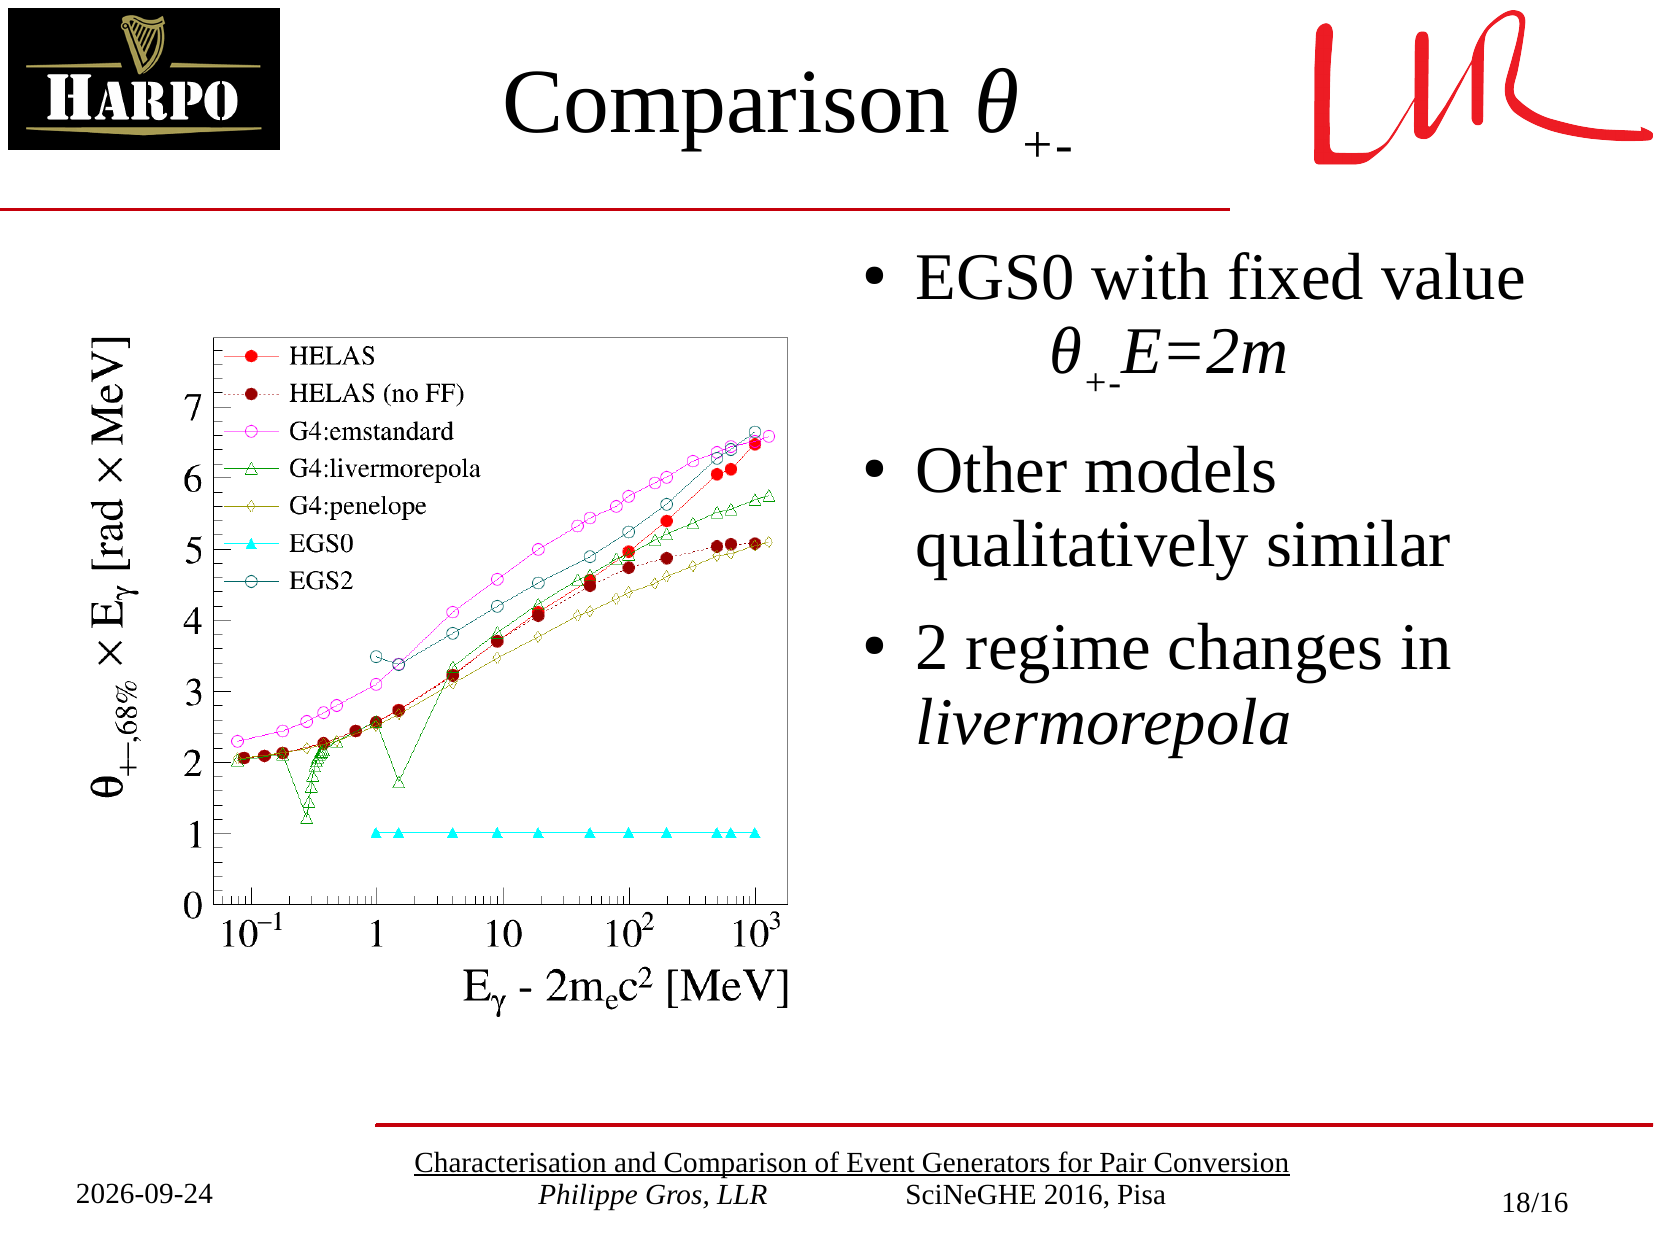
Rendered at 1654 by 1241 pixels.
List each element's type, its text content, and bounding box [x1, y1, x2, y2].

picture [82, 316, 809, 1025]
list EGS0 with fixed value θ+-E=2m Other models qualitatively similar 2 regime changes in livermorepola [844, 240, 1571, 1102]
title Comparison θ+- [284, 14, 1290, 210]
picture [8, 8, 280, 150]
picture [1314, 10, 1653, 165]
